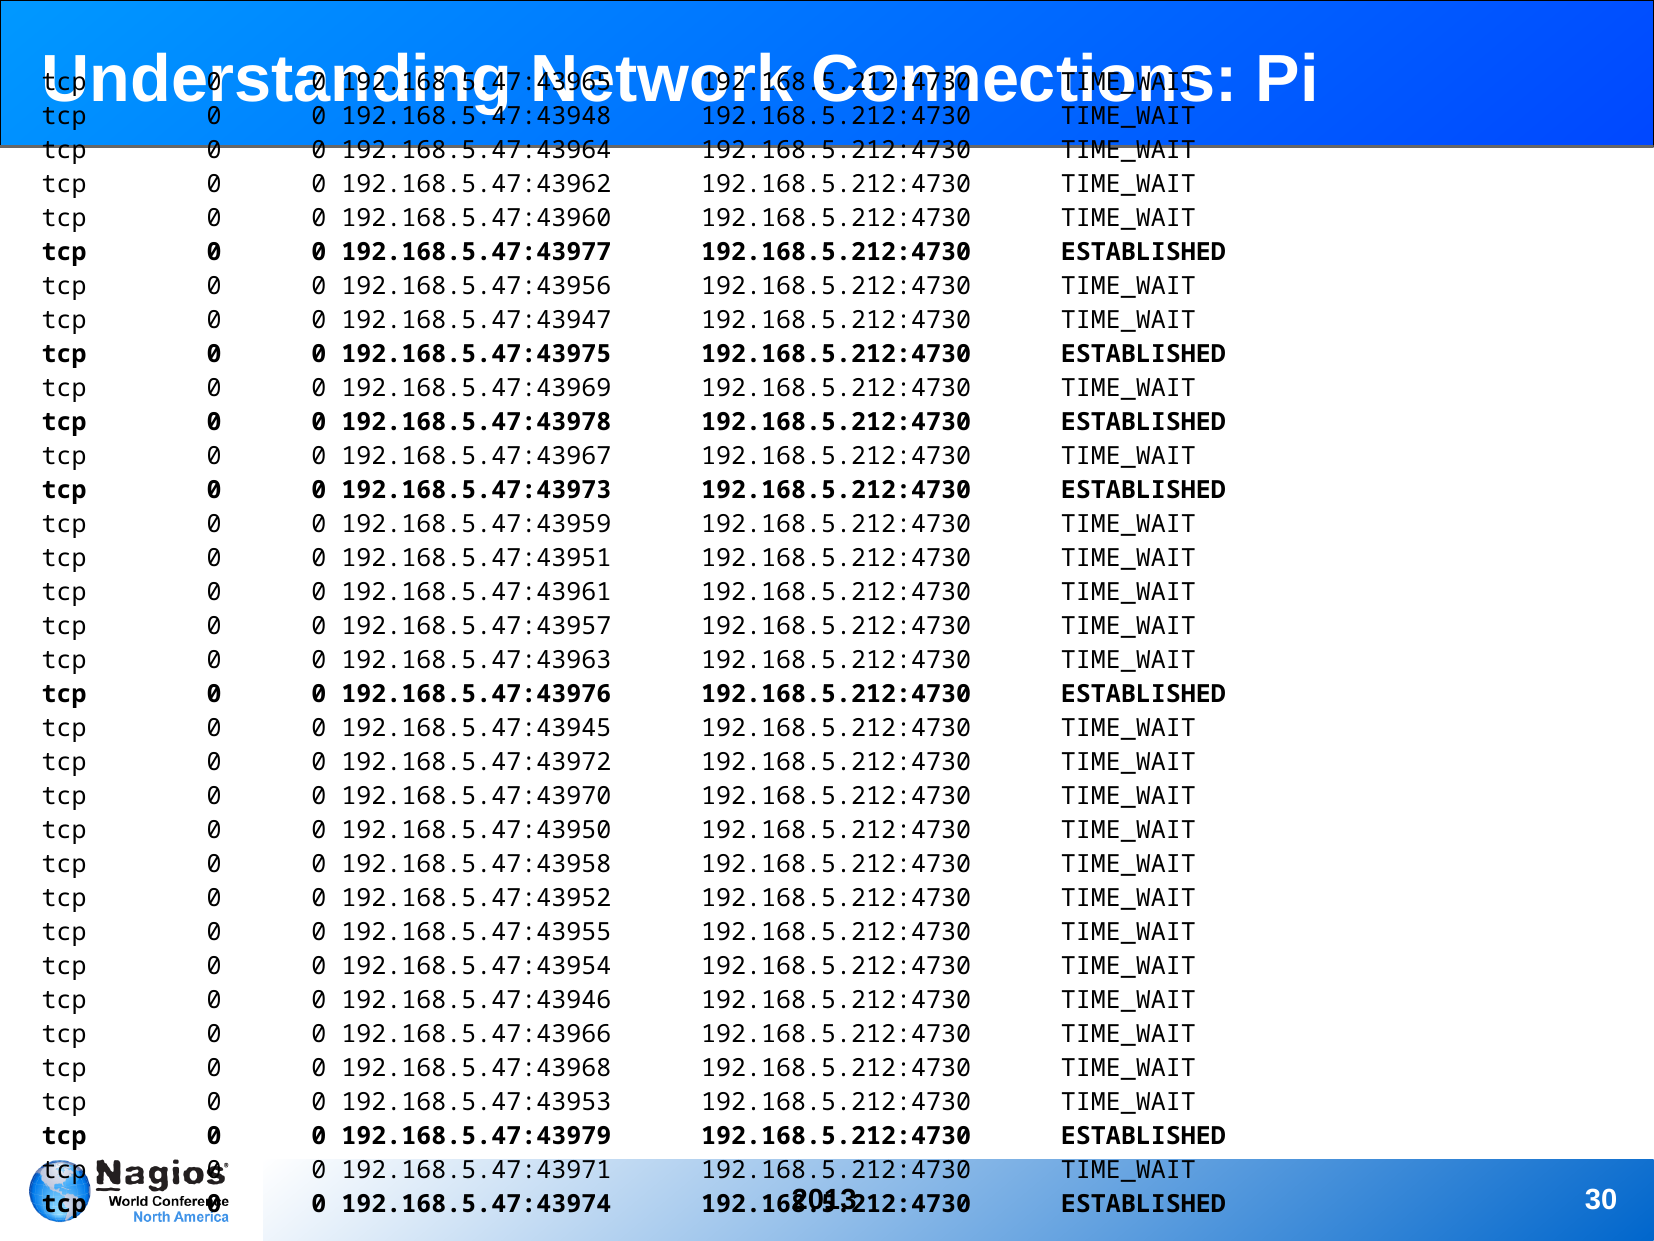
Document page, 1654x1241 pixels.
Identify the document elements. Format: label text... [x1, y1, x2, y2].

title Understanding Network Connections: Pi [41, 36, 1501, 120]
picture [29, 1159, 229, 1235]
subtitle tcp 0 0 192.168.5.47:43965 192.168.5.212:4730 TIME_WAIT tcp 0 0 192.168.5.47:43948 192.168.5.212:4730 TIME_WAIT tcp 0 0 192.168.5.47:43964 192.168.5.212:4730 TIME_WAIT tcp 0 0 192.168.5.47:43962 192.168.5.212:4730 TIME_WAIT tcp 0 0 192.168.5.47:43960 192.168.5.212:4730 TIME_WAIT tcp 0 0 192.168.5.47:43977 192.168.5.212:4730 ESTABLISHED tcp 0 0 192.168.5.47:43956 192.168.5.212:4730 TIME_WAIT tcp 0 0 192.168.5.47:43947 192.168.5.212:4730 TIME_WAIT tcp 0 0 192.168.5.47:43975 192.168.5.212:4730 ESTABLISHED tcp 0 0 192.168.5.47:43969 192.168.5.212:4730 TIME_WAIT tcp 0 0 192.168.5.47:43978 192.168.5.212:4730 ESTABLISHED tcp 0 0 192.168.5.47:43967 192.168.5.212:4730 TIME_WAIT tcp 0 0 192.168.5.47:43973 192.168.5.212:4730 ESTABLISHED tcp 0 0 192.168.5.47:43959 192.168.5.212:4730 TIME_WAIT tcp 0 0 192.168.5.47:43951 192.168.5.212:4730 TIME_WAIT tcp 0 0 192.168.5.47:43961 192.168.5.212:4730 TIME_WAIT tcp 0 0 192.168.5.47:43957 192.168.5.212:4730 TIME_WAIT tcp 0 0 192.168.5.47:43963 192.168.5.212:4730 TIME_WAIT tcp 0 0 192.168.5.47:43976 192.168.5.212:4730 ESTABLISHED tcp 0 0 192.168.5.47:43945 192.168.5.212:4730 TIME_WAIT tcp 0 0 192.168.5.47:43972 192.168.5.212:4730 TIME_WAIT tcp 0 0 192.168.5.47:43970 192.168.5.212:4730 TIME_WAIT tcp 0 0 192.168.5.47:43950 192.168.5.212:4730 TIME_WAIT tcp 0 0 192.168.5.47:43958 192.168.5.212:4730 TIME_WAIT tcp 0 0 192.168.5.47:43952 192.168.5.212:4730 TIME_WAIT tcp 0 0 192.168.5.47:43955 192.168.5.212:4730 TIME_WAIT tcp 0 0 192.168.5.47:43954 192.168.5.212:4730 TIME_WAIT tcp 0 0 192.168.5.47:43946 192.168.5.212:4730 TIME_WAIT tcp 0 0 192.168.5.47:43966 192.168.5.212:4730 TIME_WAIT tcp 0 0 192.168.5.47:43968 192.168.5.212:4730 TIME_WAIT tcp 0 0 192.168.5.47:43953 192.168.5.212:4730 TIME_WAIT tcp 0 0 192.168.5.47:43979 192.168.5.212:4730 ESTABLISHED tcp 0 0 192.168.5.47:43971 192.168.5.212:4730 TIME_WAIT tcp 0 0 192.168.5.47:43974 192.168.5.212:4730 ESTABLISHED [41, 146, 1628, 1172]
